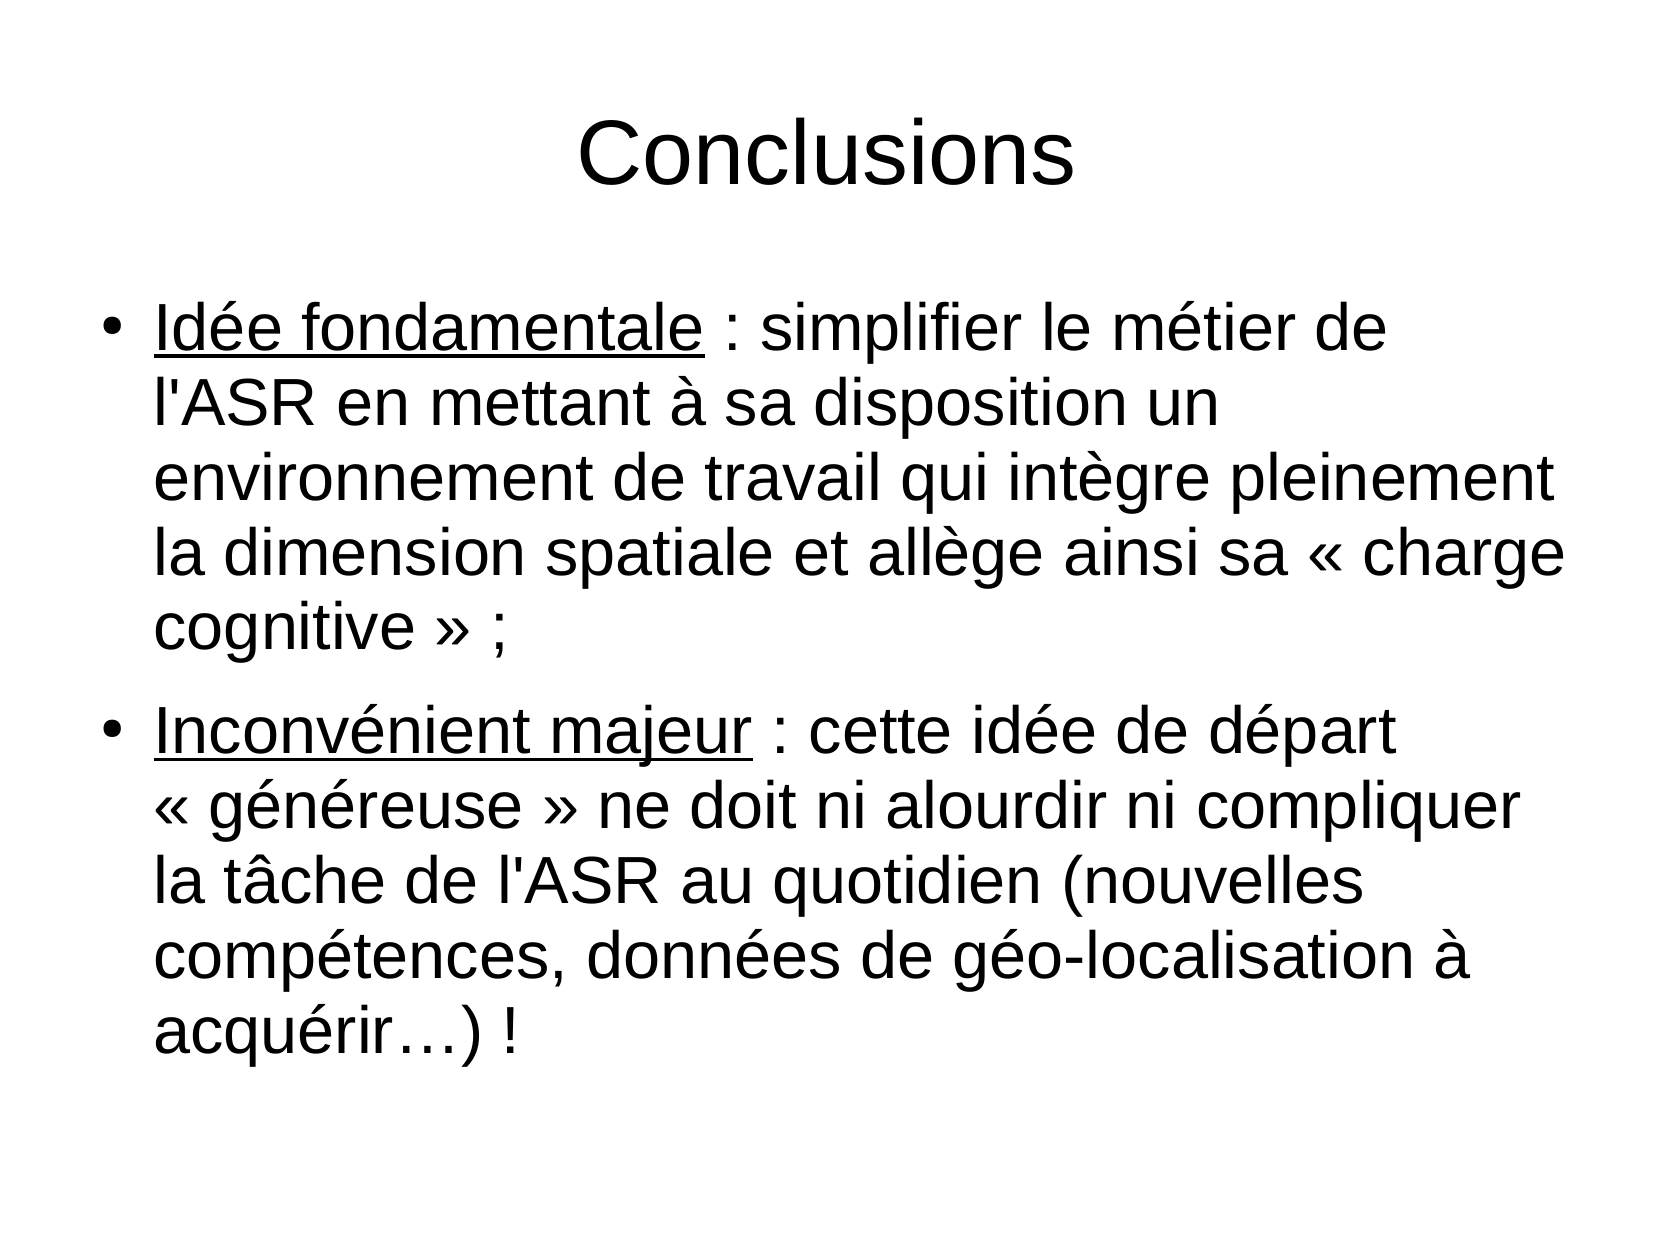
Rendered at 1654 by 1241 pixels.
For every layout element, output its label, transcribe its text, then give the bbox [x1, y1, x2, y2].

list Idée fondamentale : simplifier le métier de l'ASR en mettant à sa disposition un environnement de travail qui intègre pleinement la dimension spatiale et allège ainsi sa « charge cognitive » ; Inconvénient majeur : cette idée de départ « généreuse » ne doit ni alourdir ni compliquer la tâche de l'ASR au quotidien (nouvelles compétences, données de géo-localisation à acquérir…) ! [82, 290, 1571, 1094]
title Conclusions [82, 56, 1571, 250]
